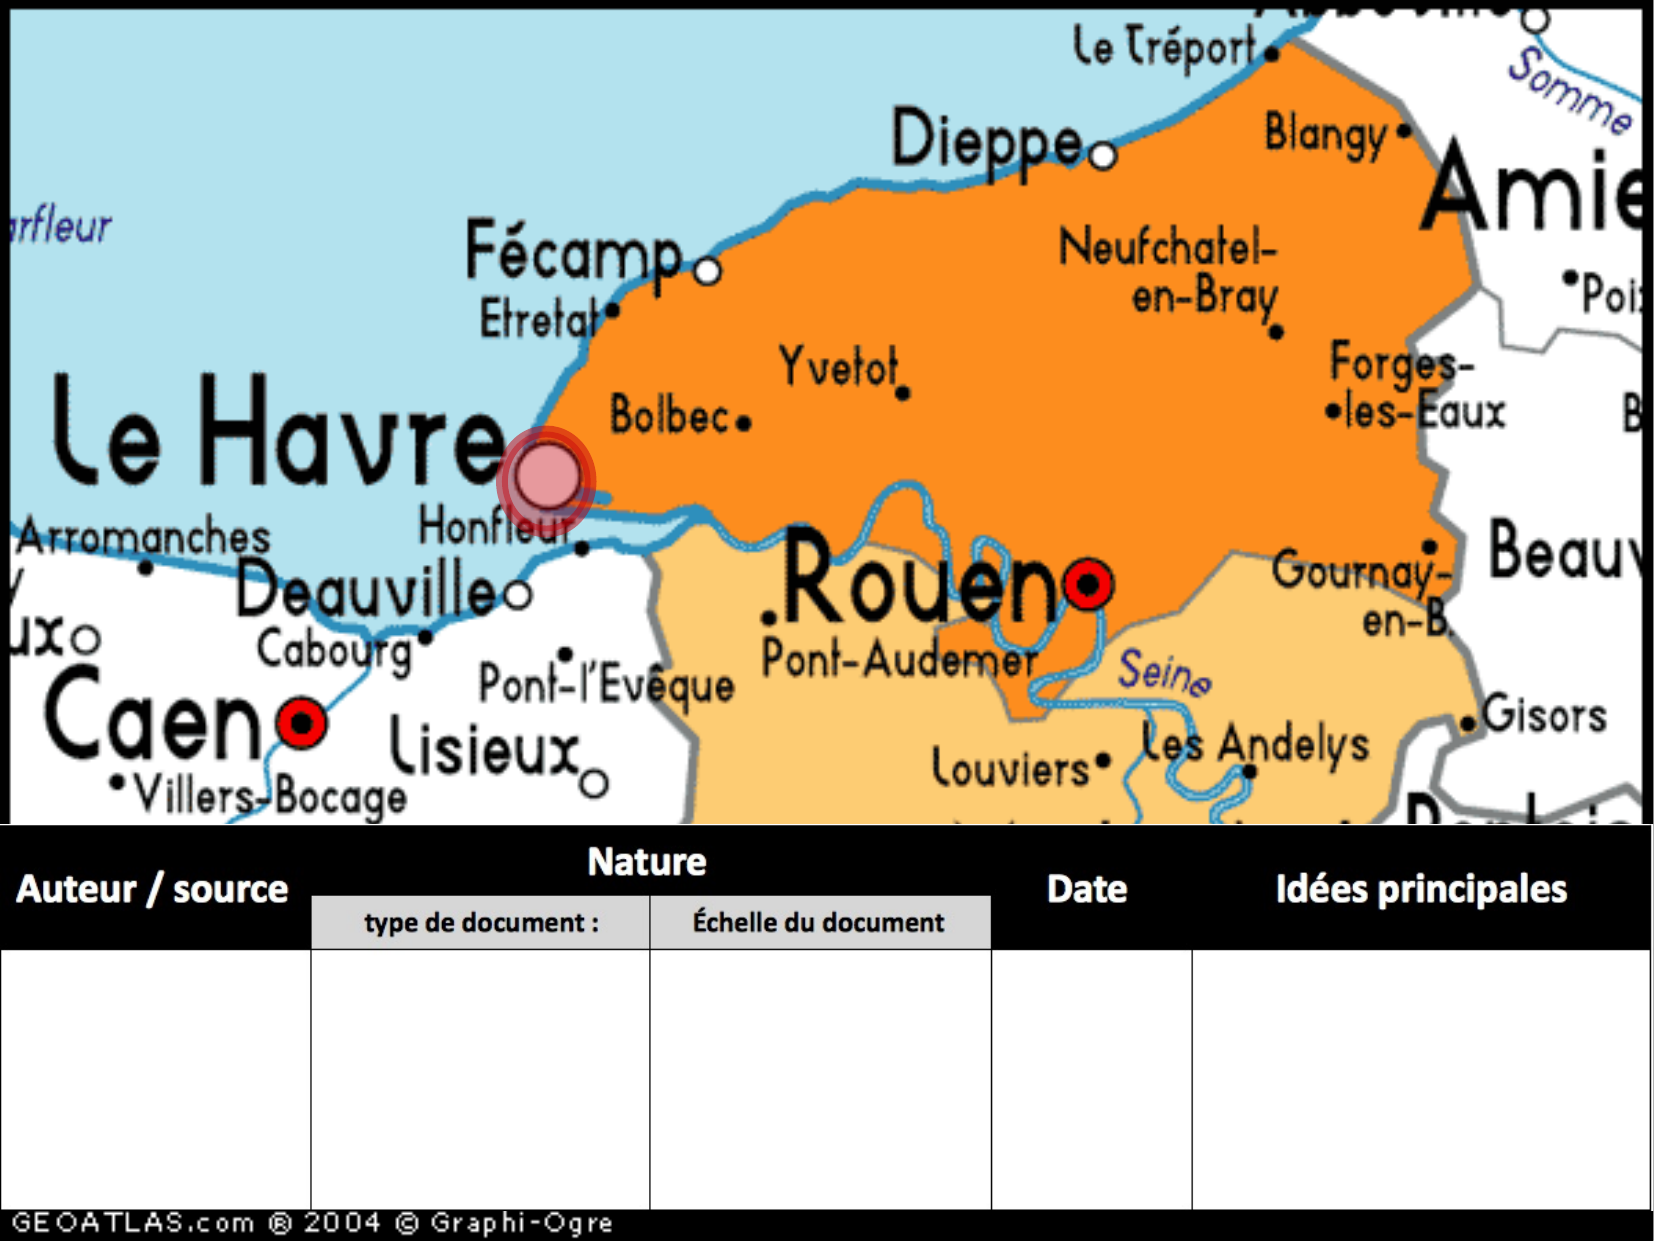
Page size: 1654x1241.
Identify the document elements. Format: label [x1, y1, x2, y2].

text_box [501, 431, 591, 532]
picture [0, 0, 1654, 1241]
